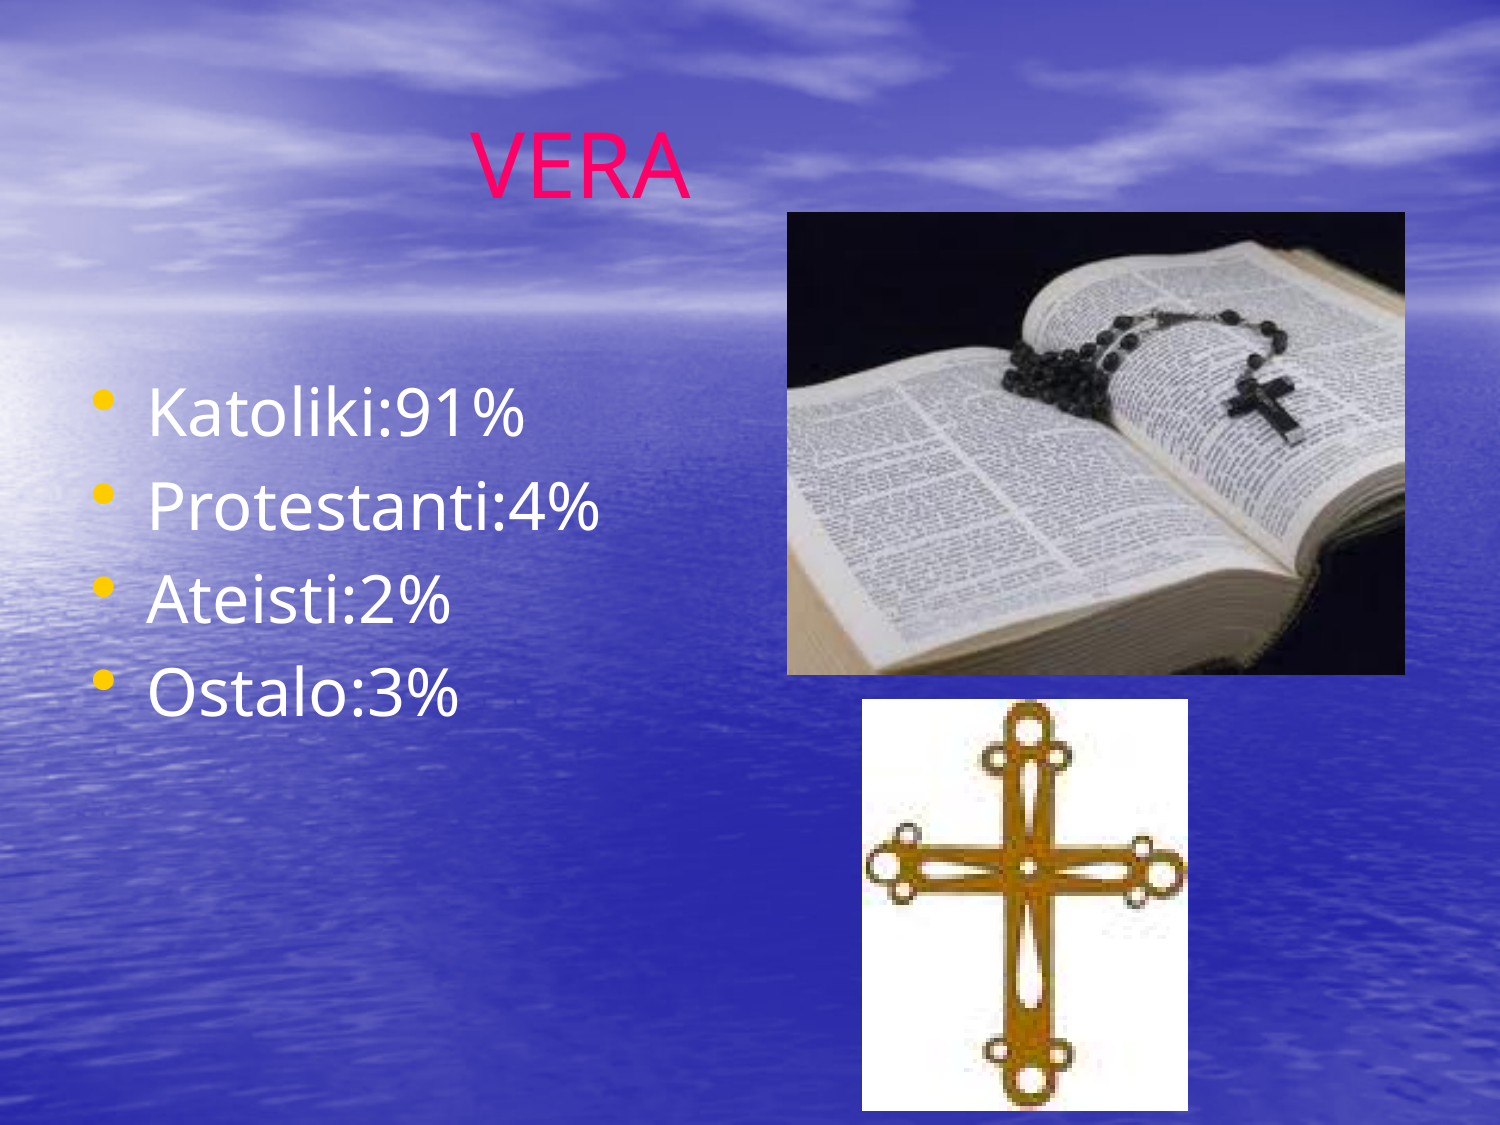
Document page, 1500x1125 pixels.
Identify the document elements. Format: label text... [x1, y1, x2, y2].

title VERA [75, 47, 1425, 275]
list Katoliki:91% Protestanti:4% Ateisti:2% Ostalo:3% [75, 362, 1425, 988]
picture [0, 0, 1500, 1125]
